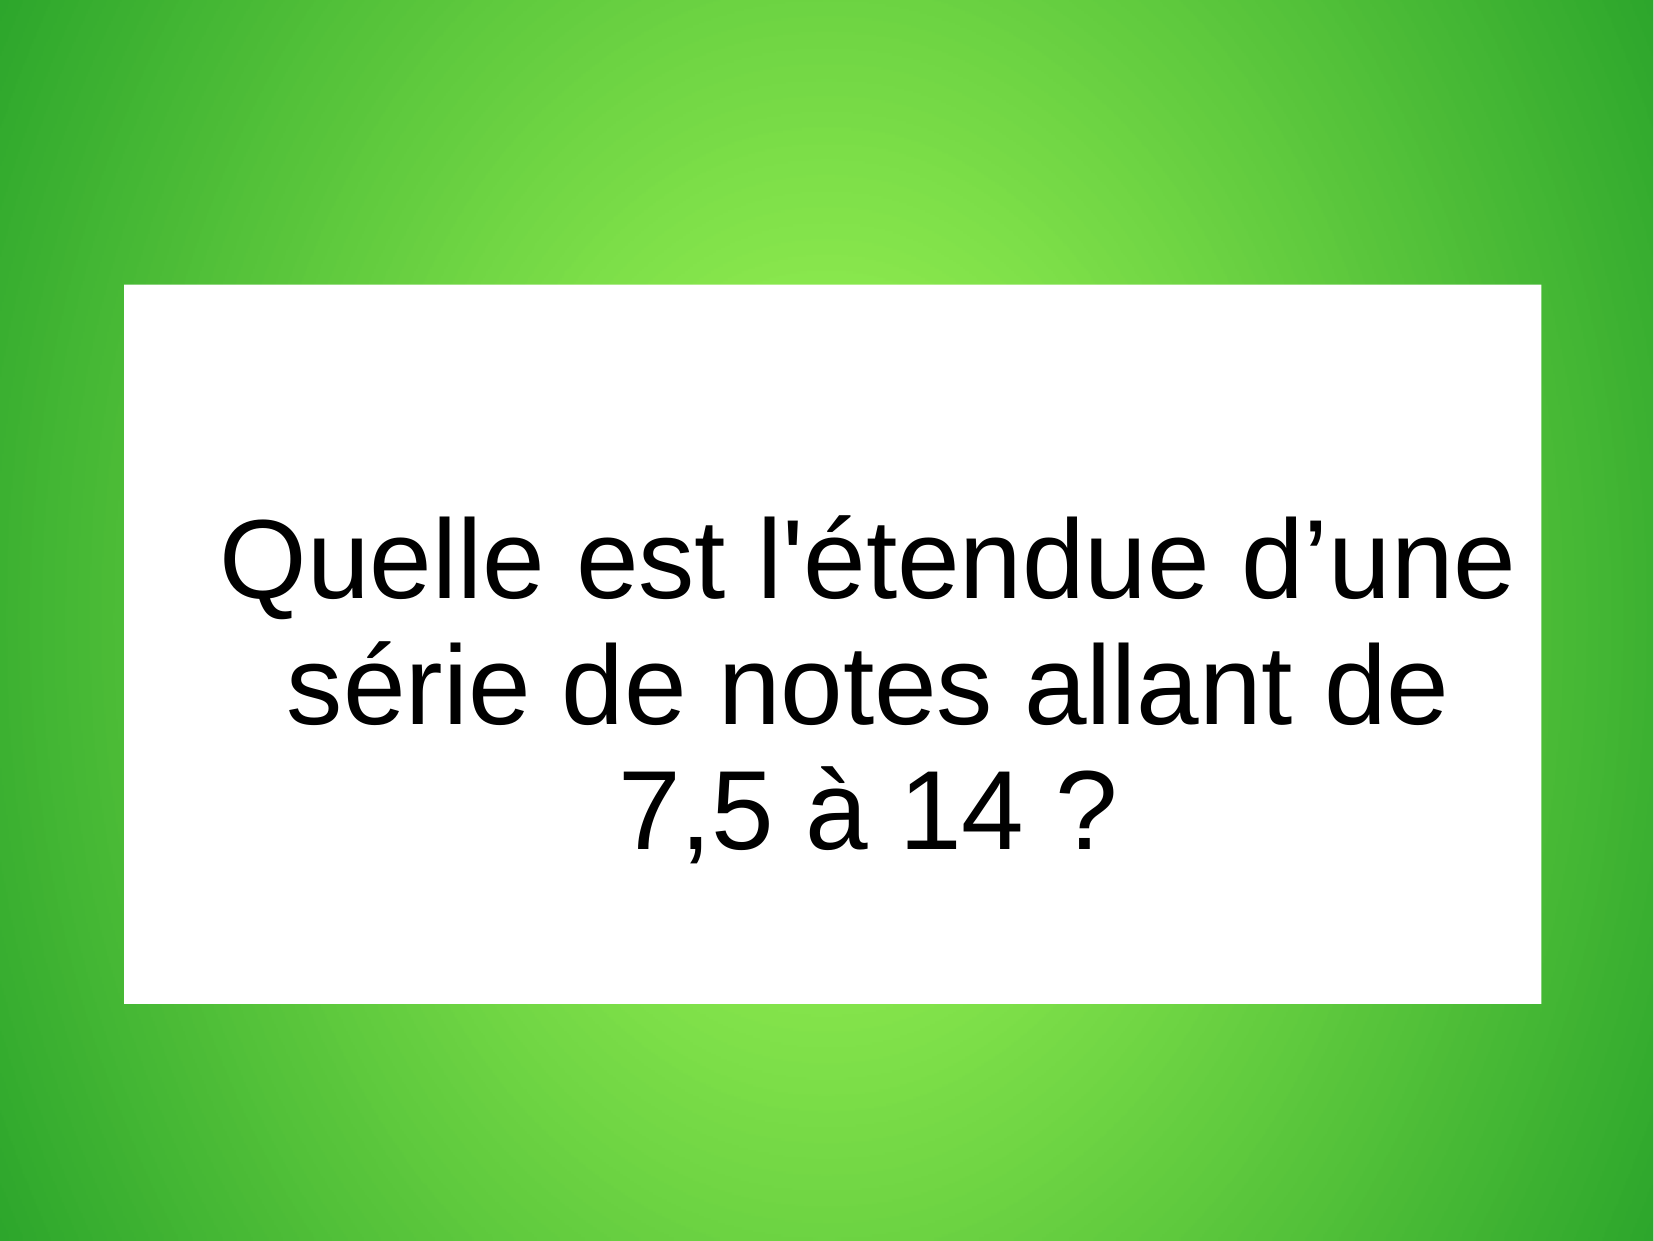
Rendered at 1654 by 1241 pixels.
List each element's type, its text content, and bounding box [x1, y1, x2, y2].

picture [0, 0, 1654, 1241]
list Quelle est l'étendue d’une série de notes allant de 7,5 à 14 ? [124, 284, 1542, 1004]
